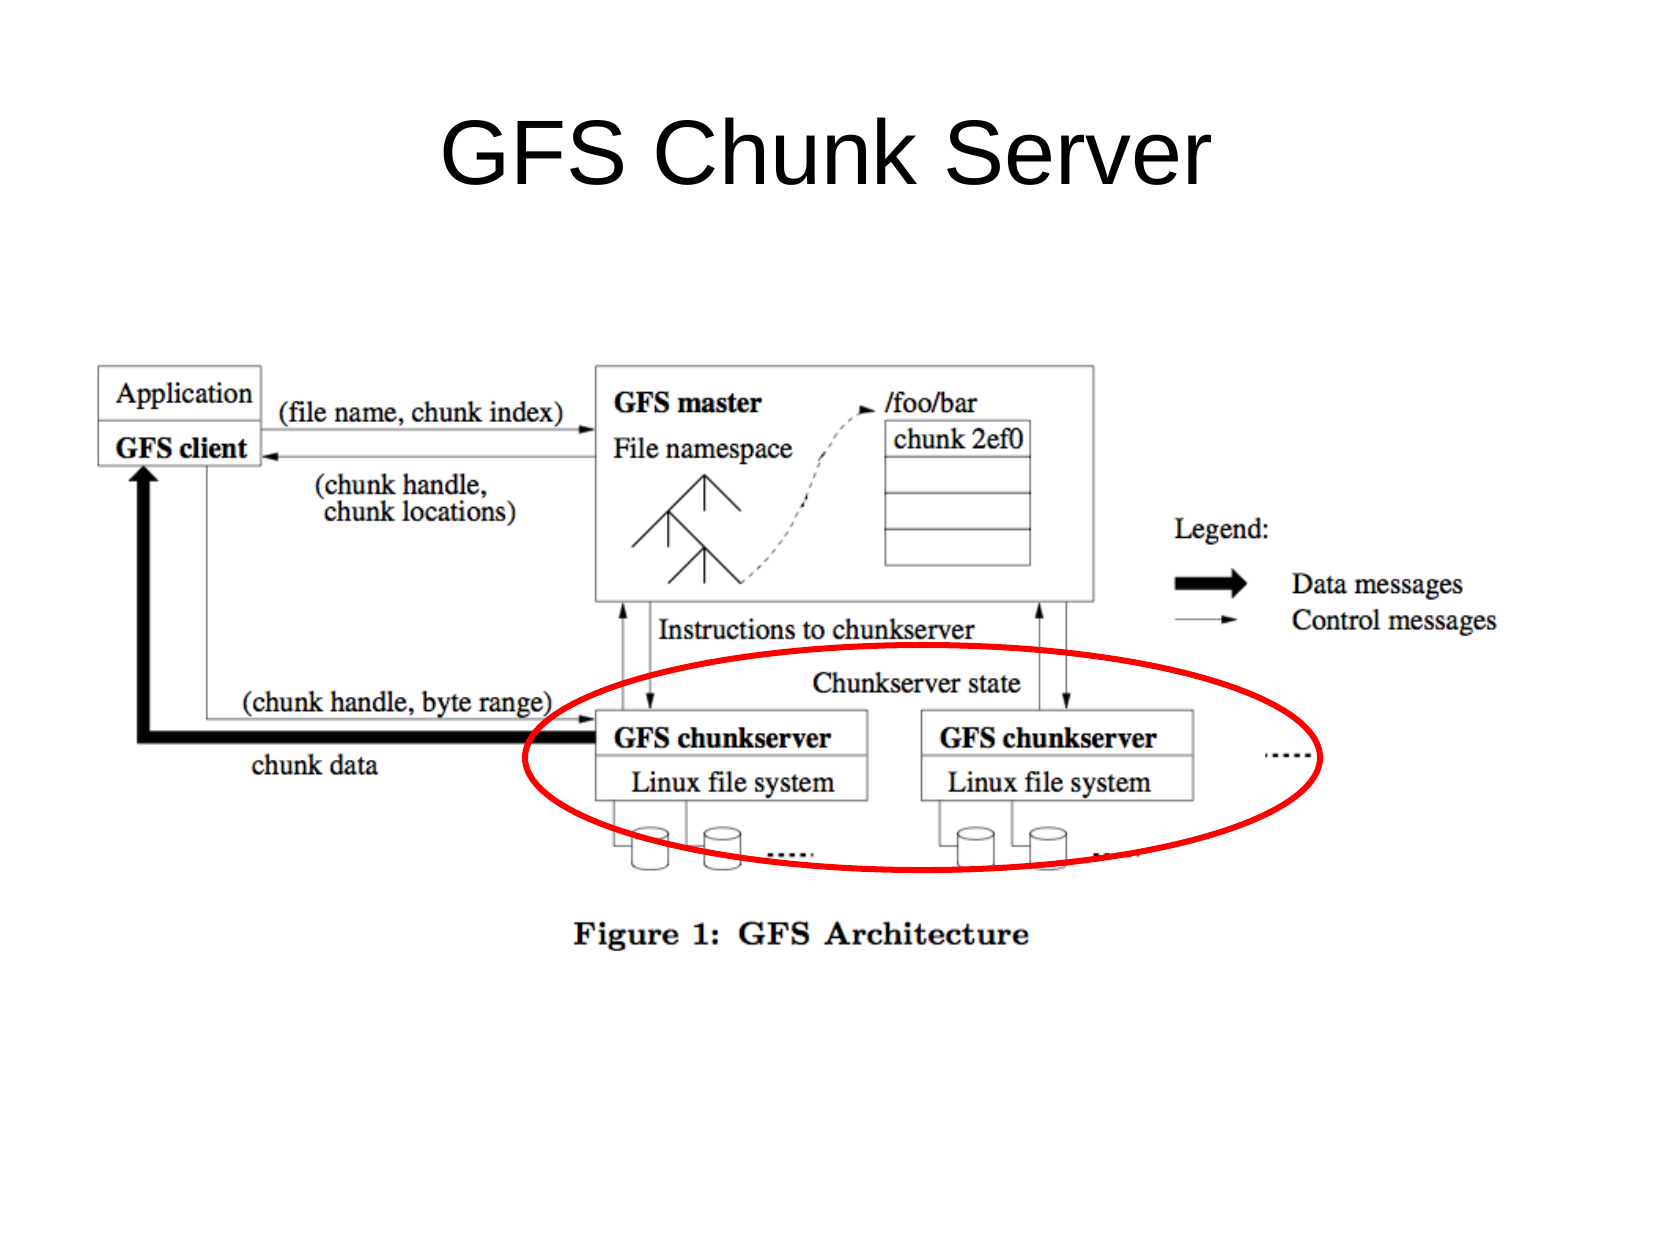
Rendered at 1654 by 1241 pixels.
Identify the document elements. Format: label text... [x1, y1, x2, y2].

title GFS Chunk Server [82, 49, 1571, 257]
picture [82, 318, 1538, 981]
